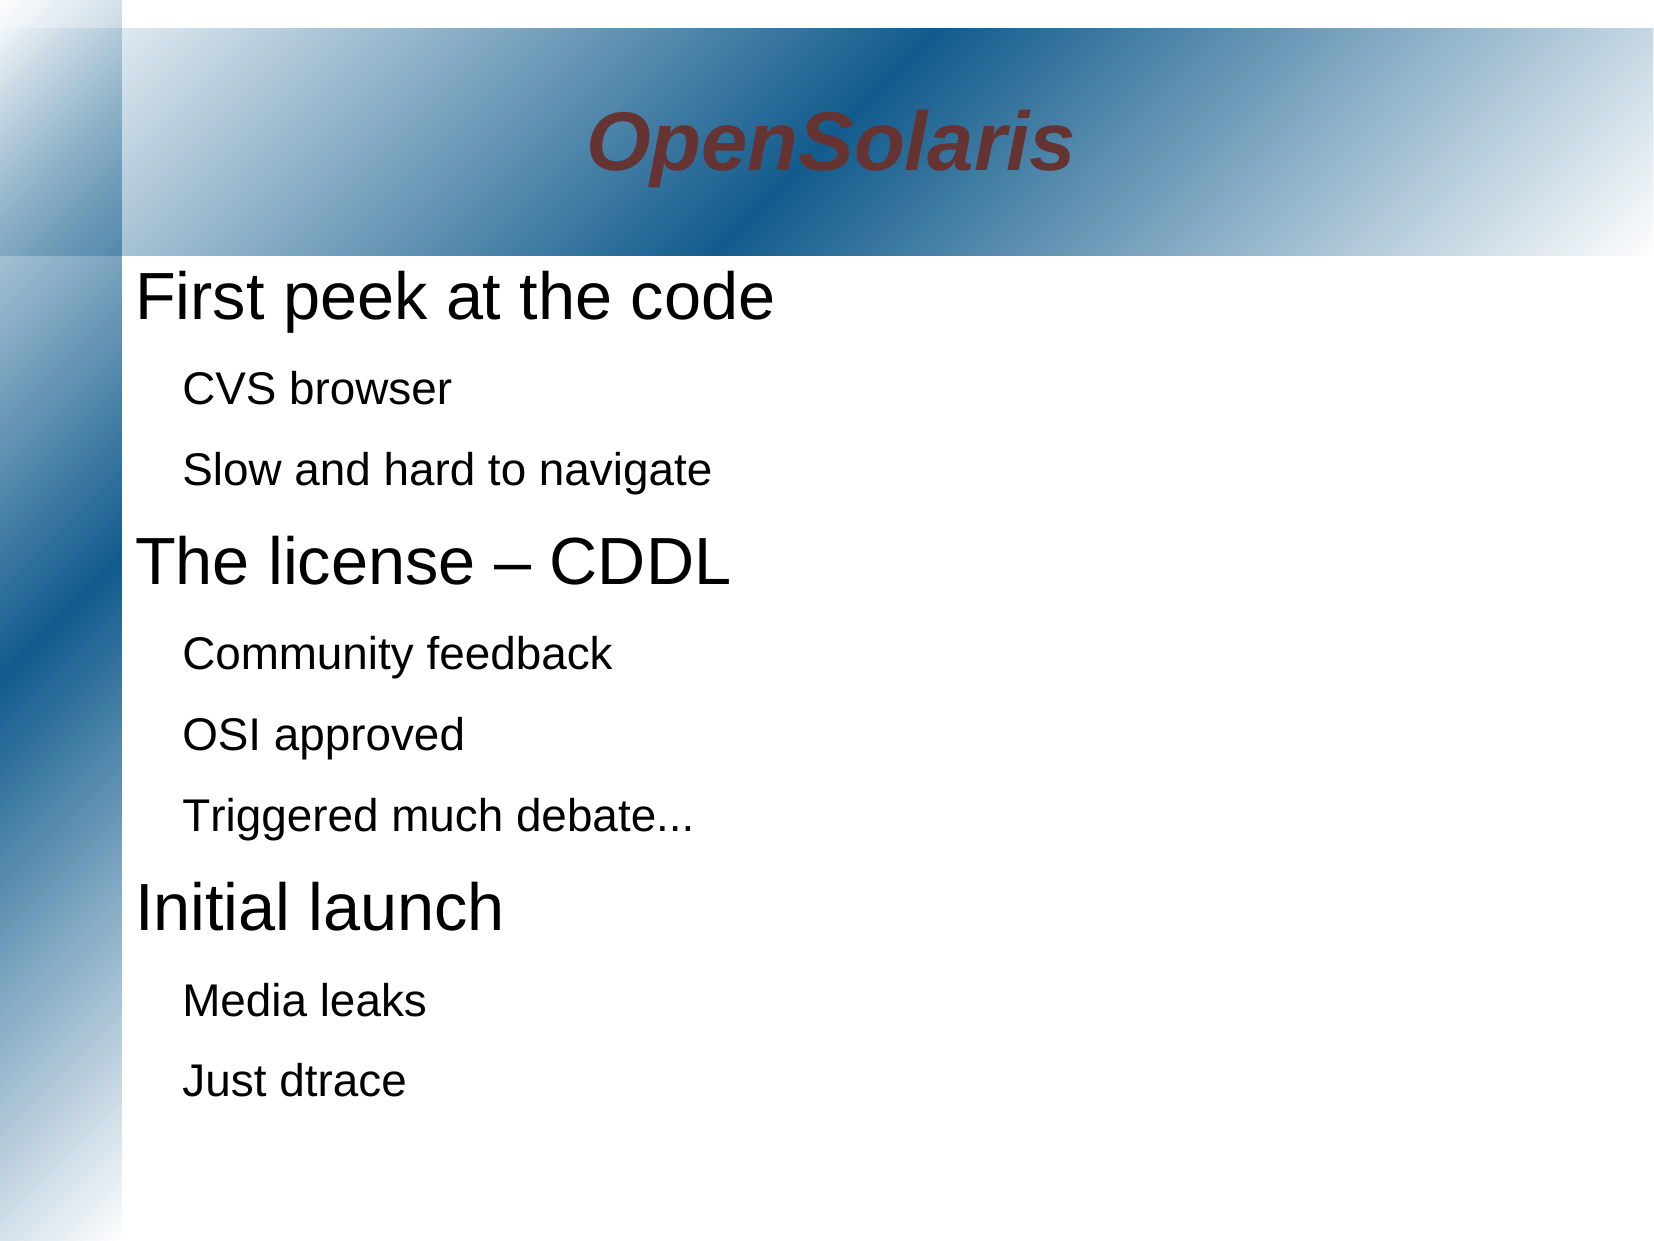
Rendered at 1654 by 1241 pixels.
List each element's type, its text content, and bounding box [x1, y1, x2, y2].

title OpenSolaris [125, 37, 1538, 246]
list First peek at the code CVS browser Slow and hard to navigate The license – CDDL Community feedback OSI approved Triggered much debate... Initial launch Media leaks Just dtrace [123, 258, 1536, 1107]
